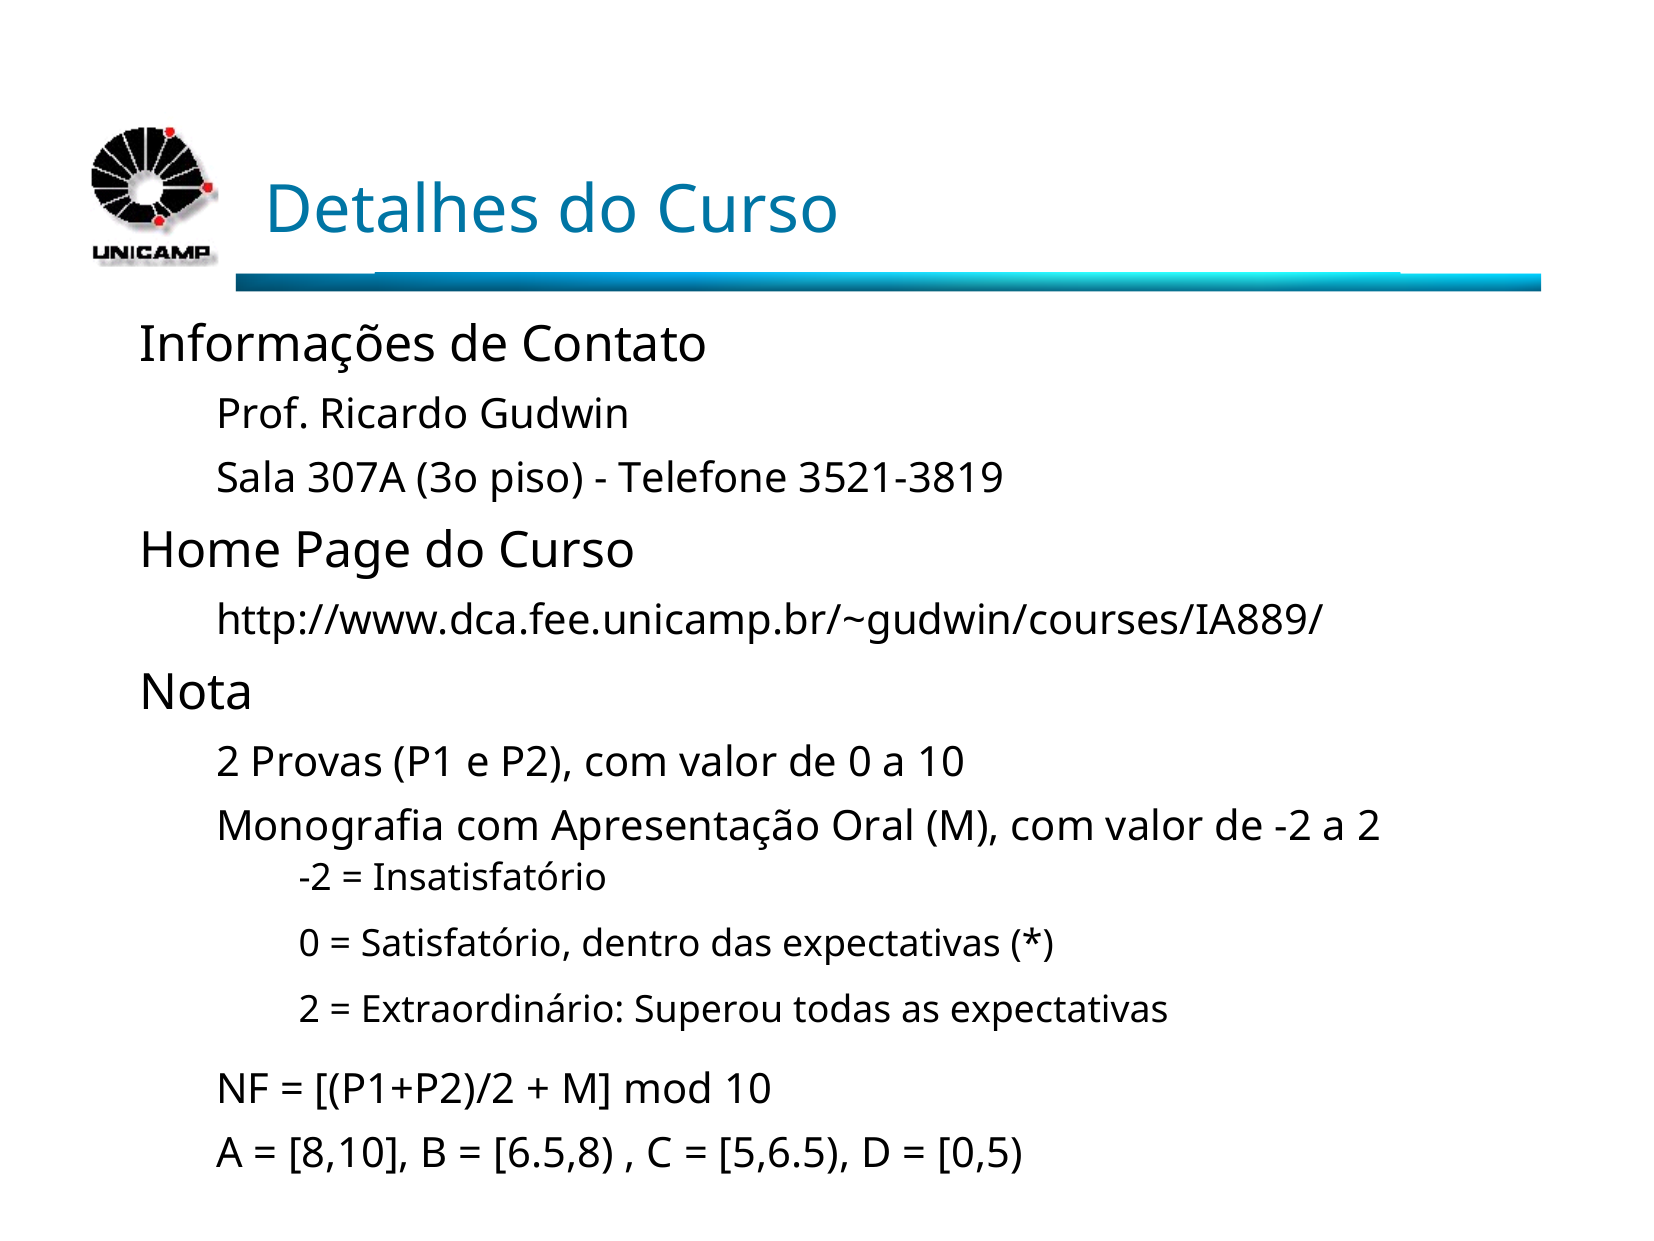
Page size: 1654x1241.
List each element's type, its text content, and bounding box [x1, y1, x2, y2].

list Informações de Contato Prof. Ricardo Gudwin Sala 307A (3o piso) - Telefone 3521-3819 Home Page do Curso http://www.dca.fee.unicamp.br/~gudwin/courses/IA889/ Nota 2 Provas (P1 e P2), com valor de 0 a 10 Monografia com Apresentação Oral (M), com valor de -2 a 2 -2 = Insatisfatório 0 = Satisfatório, dentro das expectativas (*) 2 = Extraordinário: Superou todas as expectativas NF = [(P1+P2)/2 + M] mod 10 A = [8,10], B = [6.5,8) , C = [5,6.5), D = [0,5) [121, 309, 1534, 1182]
picture [125, 272, 1654, 295]
title Detalhes do Curso [264, 35, 1534, 250]
